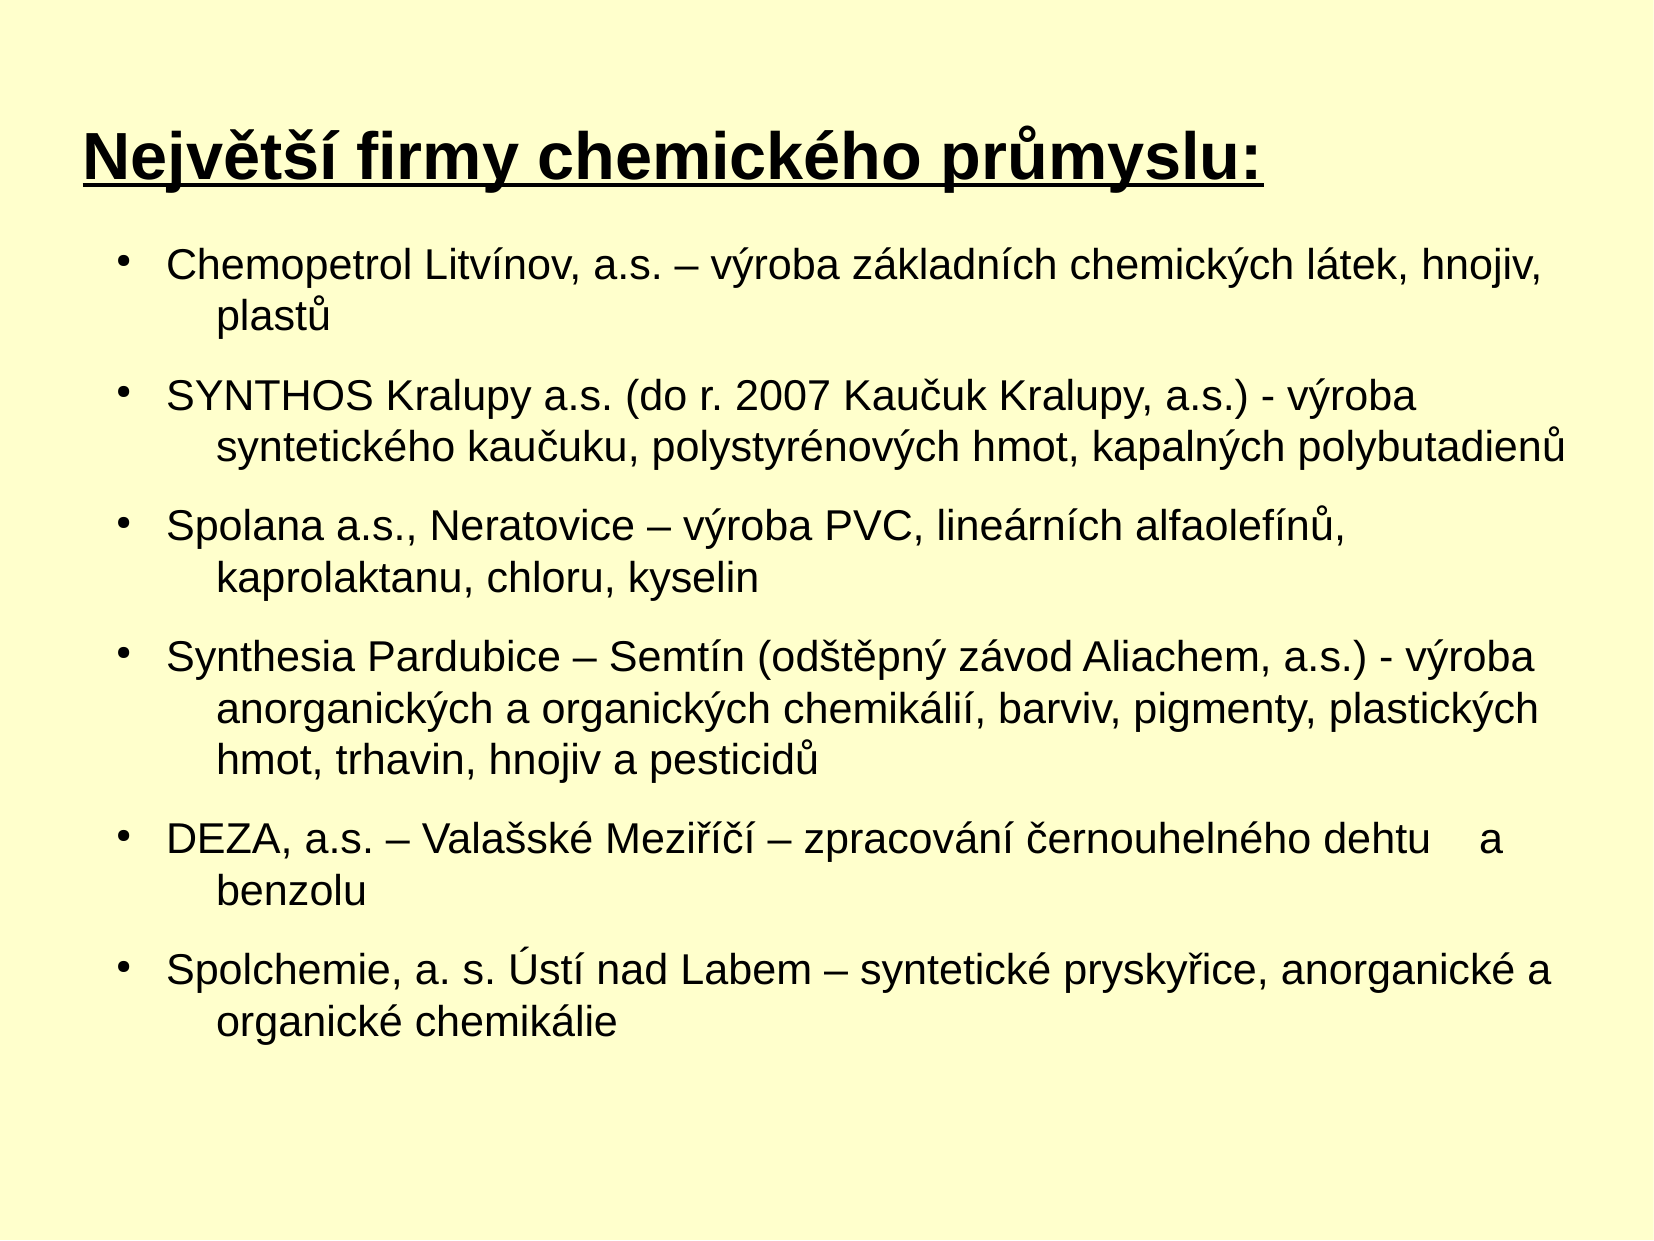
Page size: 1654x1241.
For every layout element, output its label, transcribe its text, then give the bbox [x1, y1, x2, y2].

list Chemopetrol Litvínov, a.s. – výroba základních chemických látek, hnojiv, plastů SYNTHOS Kralupy a.s. (do r. 2007 Kaučuk Kralupy, a.s.) - výroba syntetického kaučuku, polystyrénových hmot, kapalných polybutadienů Spolana a.s., Neratovice – výroba PVC, lineárních alfaolefínů, kaprolaktanu, chloru, kyselin Synthesia Pardubice – Semtín (odštěpný závod Aliachem, a.s.) - výroba anorganických a organických chemikálií, barviv, pigmenty, plastických hmot, trhavin, hnojiv a pesticidů DEZA, a.s. – Valašské Meziříčí – zpracování černouhelného dehtu a benzolu Spolchemie, a. s. Ústí nad Labem – syntetické pryskyřice, anorganické a organické chemikálie [82, 236, 1571, 1098]
title Největší firmy chemického průmyslu: [82, 49, 1571, 236]
